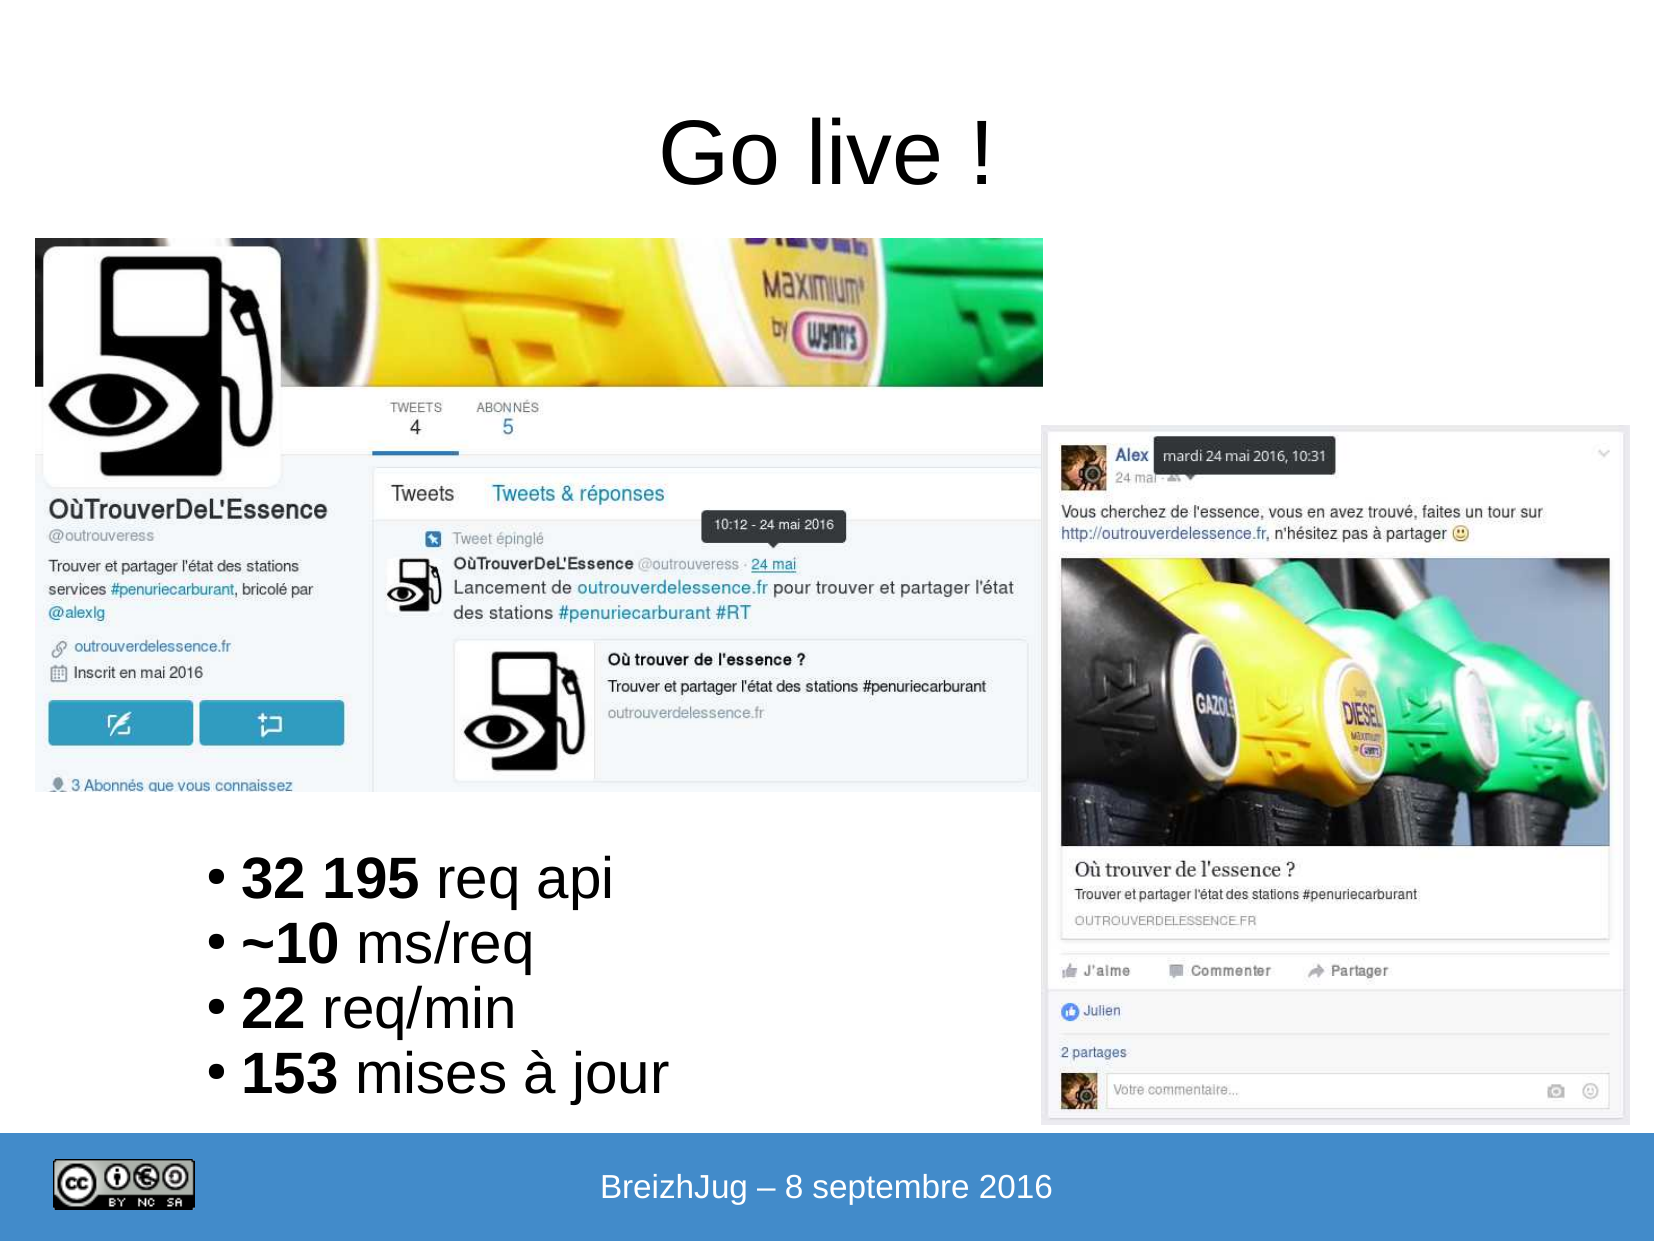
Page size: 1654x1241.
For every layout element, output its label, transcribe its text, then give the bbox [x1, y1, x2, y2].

title Go live ! [82, 49, 1571, 257]
text_box 32 195 req api ~10 ms/req 22 req/min 153 mises à jour [191, 838, 686, 1114]
picture [53, 1159, 195, 1210]
picture [35, 238, 1630, 1125]
